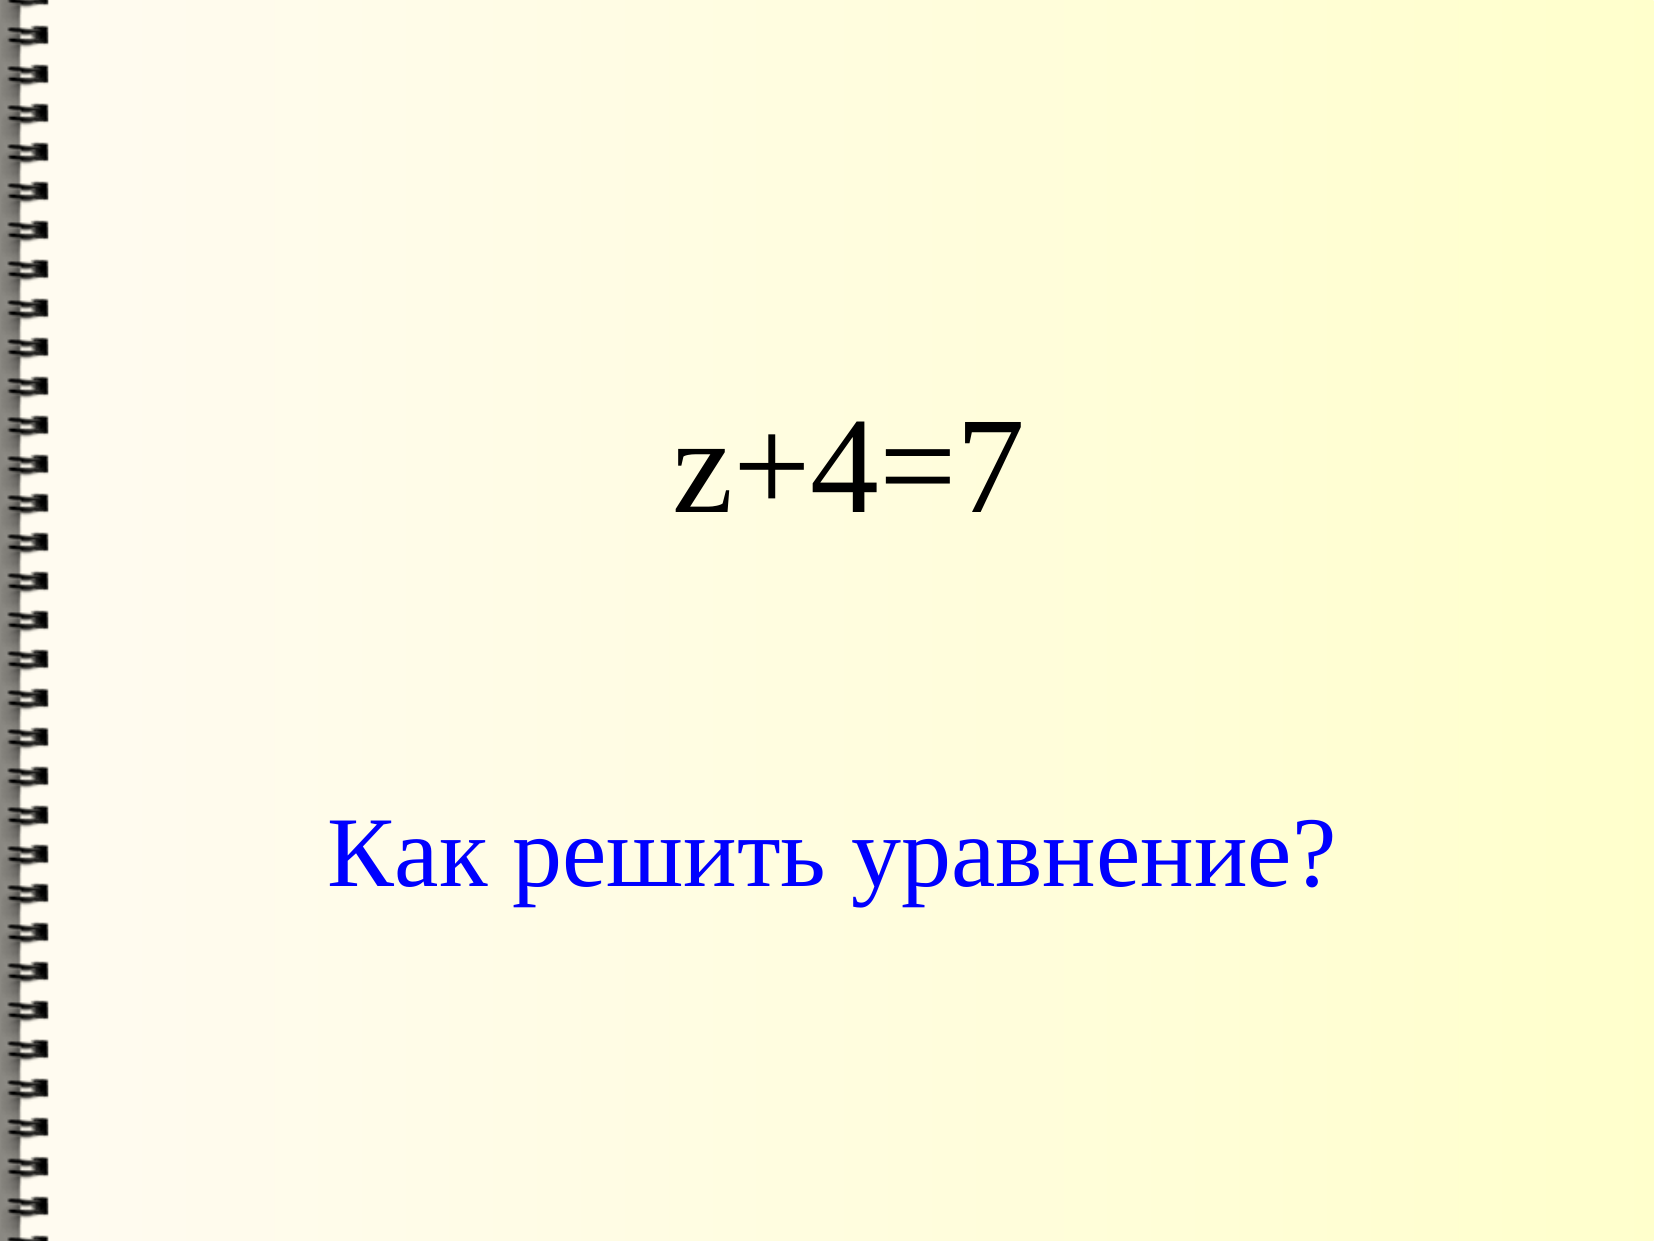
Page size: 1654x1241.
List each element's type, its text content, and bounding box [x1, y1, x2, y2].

text_box z+4=7 [130, 297, 1568, 619]
picture [0, 0, 1654, 1241]
text_box Как решить уравнение? [97, 553, 1568, 1140]
